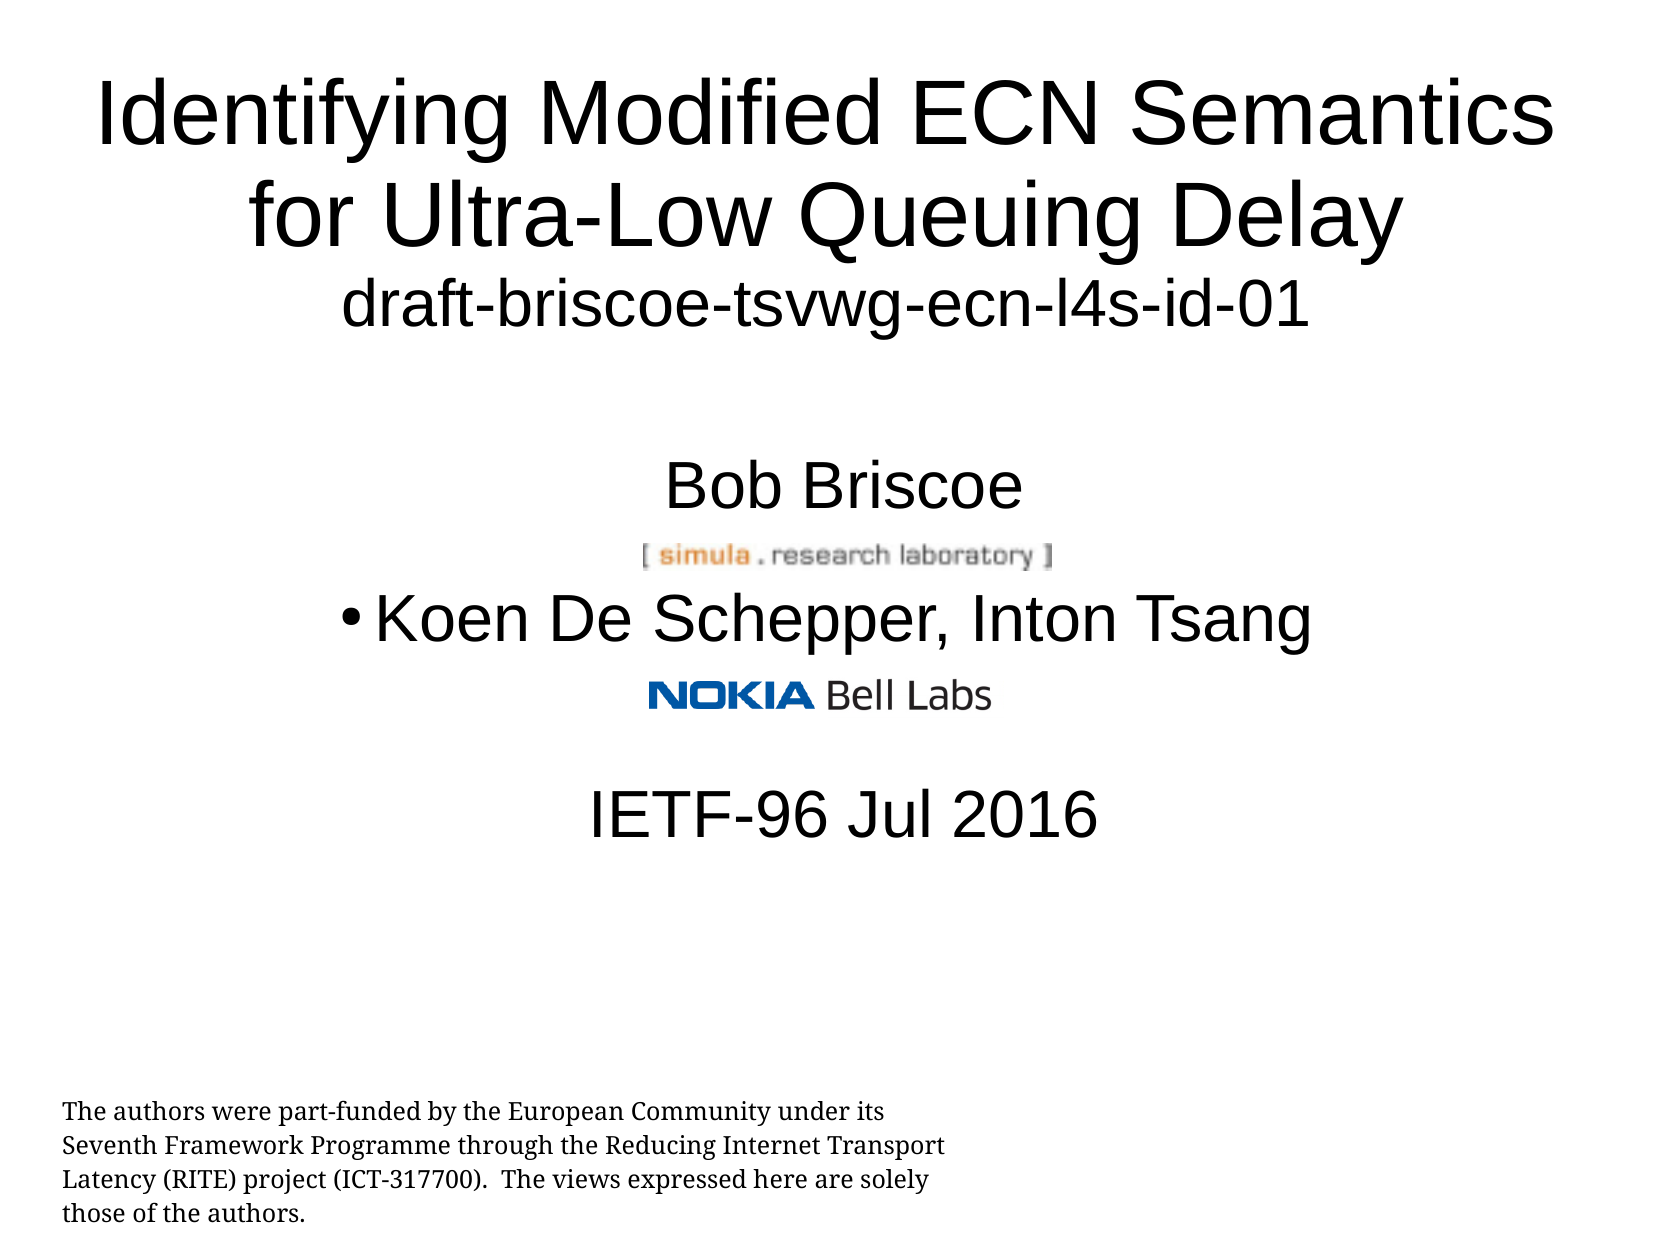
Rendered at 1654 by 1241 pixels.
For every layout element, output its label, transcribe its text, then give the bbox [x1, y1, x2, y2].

text_box The authors were part-funded by the European Community under its Seventh Framework Programme through the Reducing Internet Transport Latency (RITE) project (ICT-317700). The views expressed here are solely those of the authors. [47, 1086, 993, 1188]
picture [643, 543, 1052, 571]
picture [828, 673, 1004, 718]
subtitle Bob Briscoe Simula Research Laboratory Koen De Schepper, Inton Tsang Nokia Bell Labs IETF-96 Jul 2016 [82, 290, 1571, 1010]
title Identifying Modified ECN Semantics for Ultra-Low Queuing Delay draft-briscoe-tsvwg-ecn-l4s-id-01 [82, 12, 1571, 290]
picture [649, 681, 815, 709]
